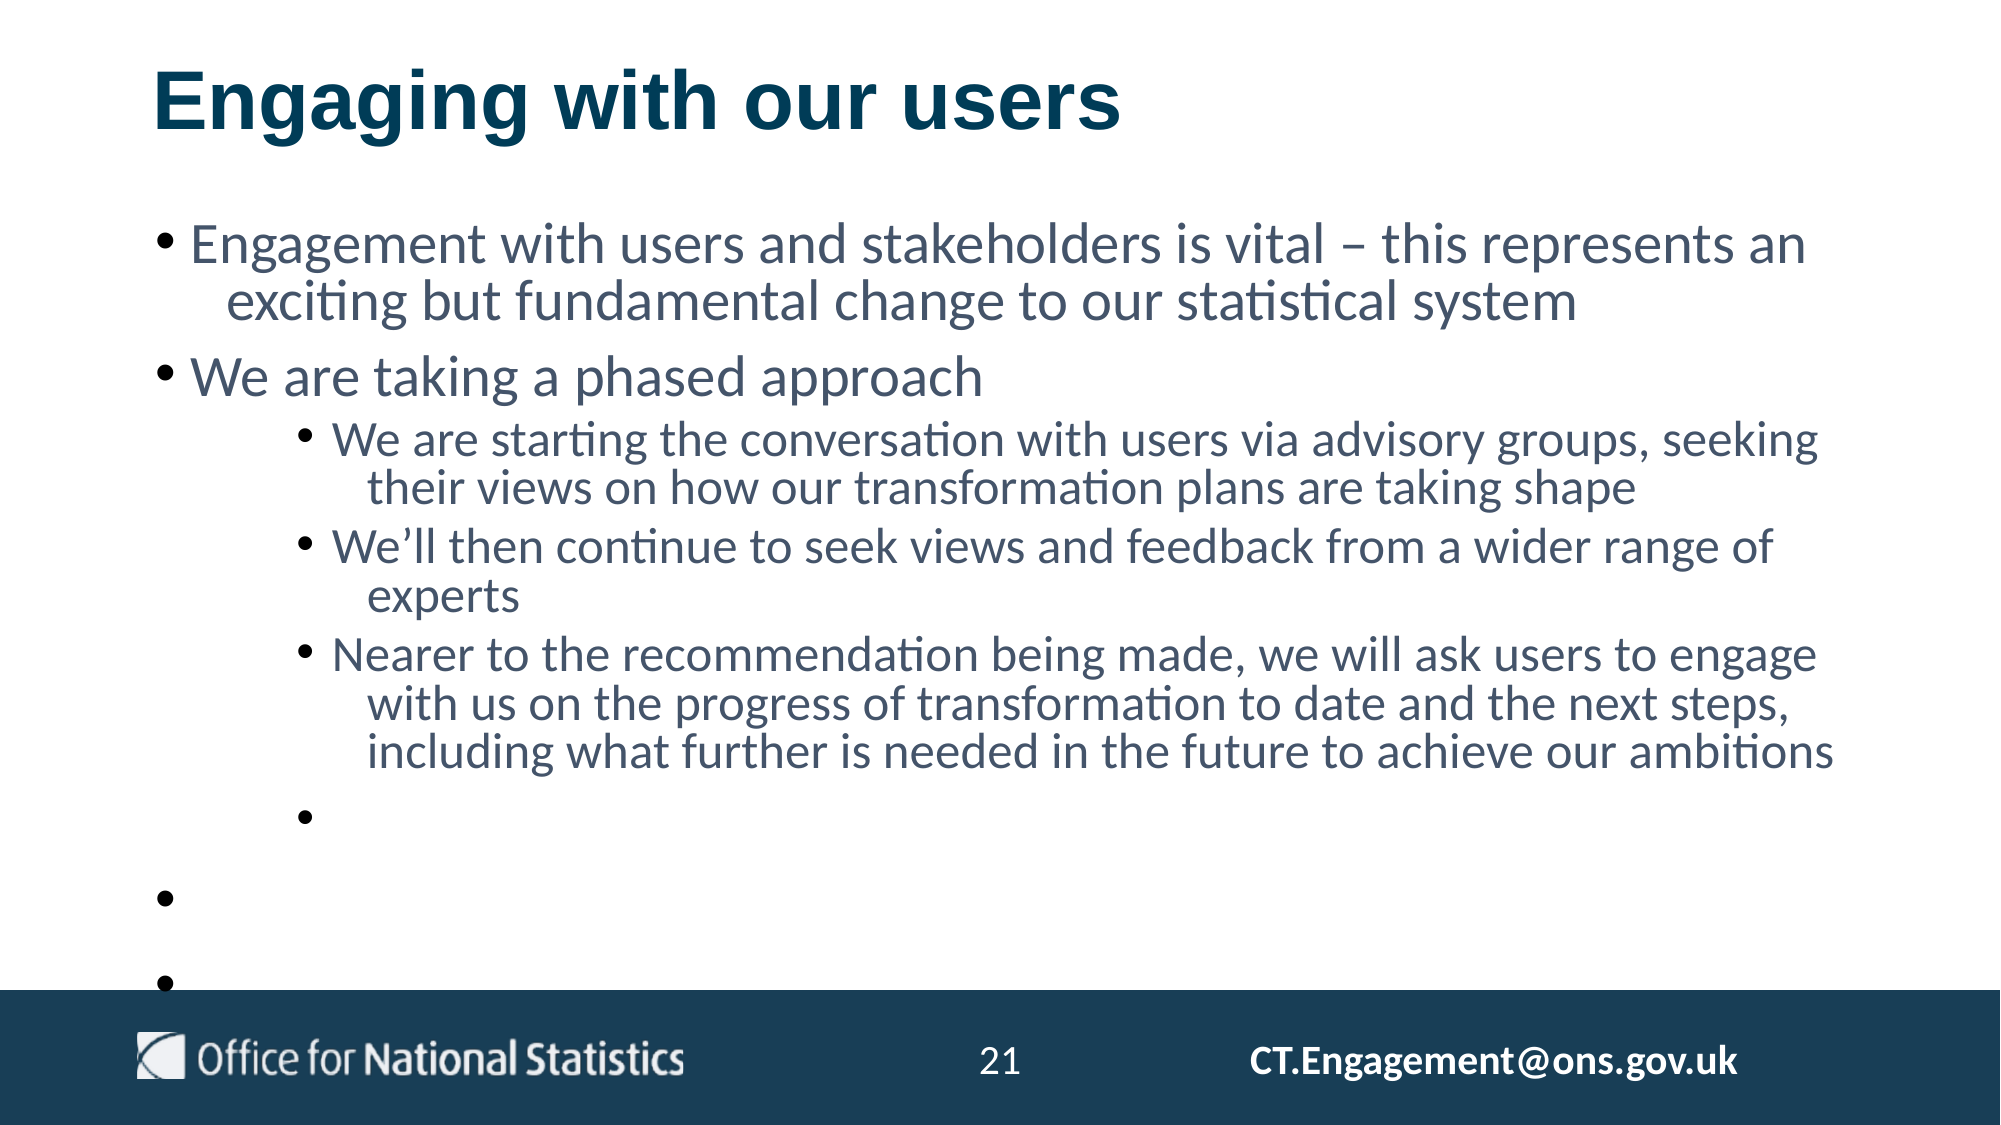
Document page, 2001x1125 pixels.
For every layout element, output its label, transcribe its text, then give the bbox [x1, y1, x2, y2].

list Engagement with users and stakeholders is vital – this represents an exciting but fundamental change to our statistical system We are taking a phased approach We are starting the conversation with users via advisory groups, seeking their views on how our transformation plans are taking shape We’ll then continue to seek views and feedback from a wider range of experts Nearer to the recommendation being made, we will ask users to engage with us on the progress of transformation to date and the next steps, including what further is needed in the future to achieve our ambitions [140, 211, 1866, 858]
text_box CT.Engagement@ons.gov.uk [1235, 1025, 1866, 1086]
title Engaging with our users [137, 49, 1863, 156]
text_box 21 [764, 1025, 1235, 1086]
